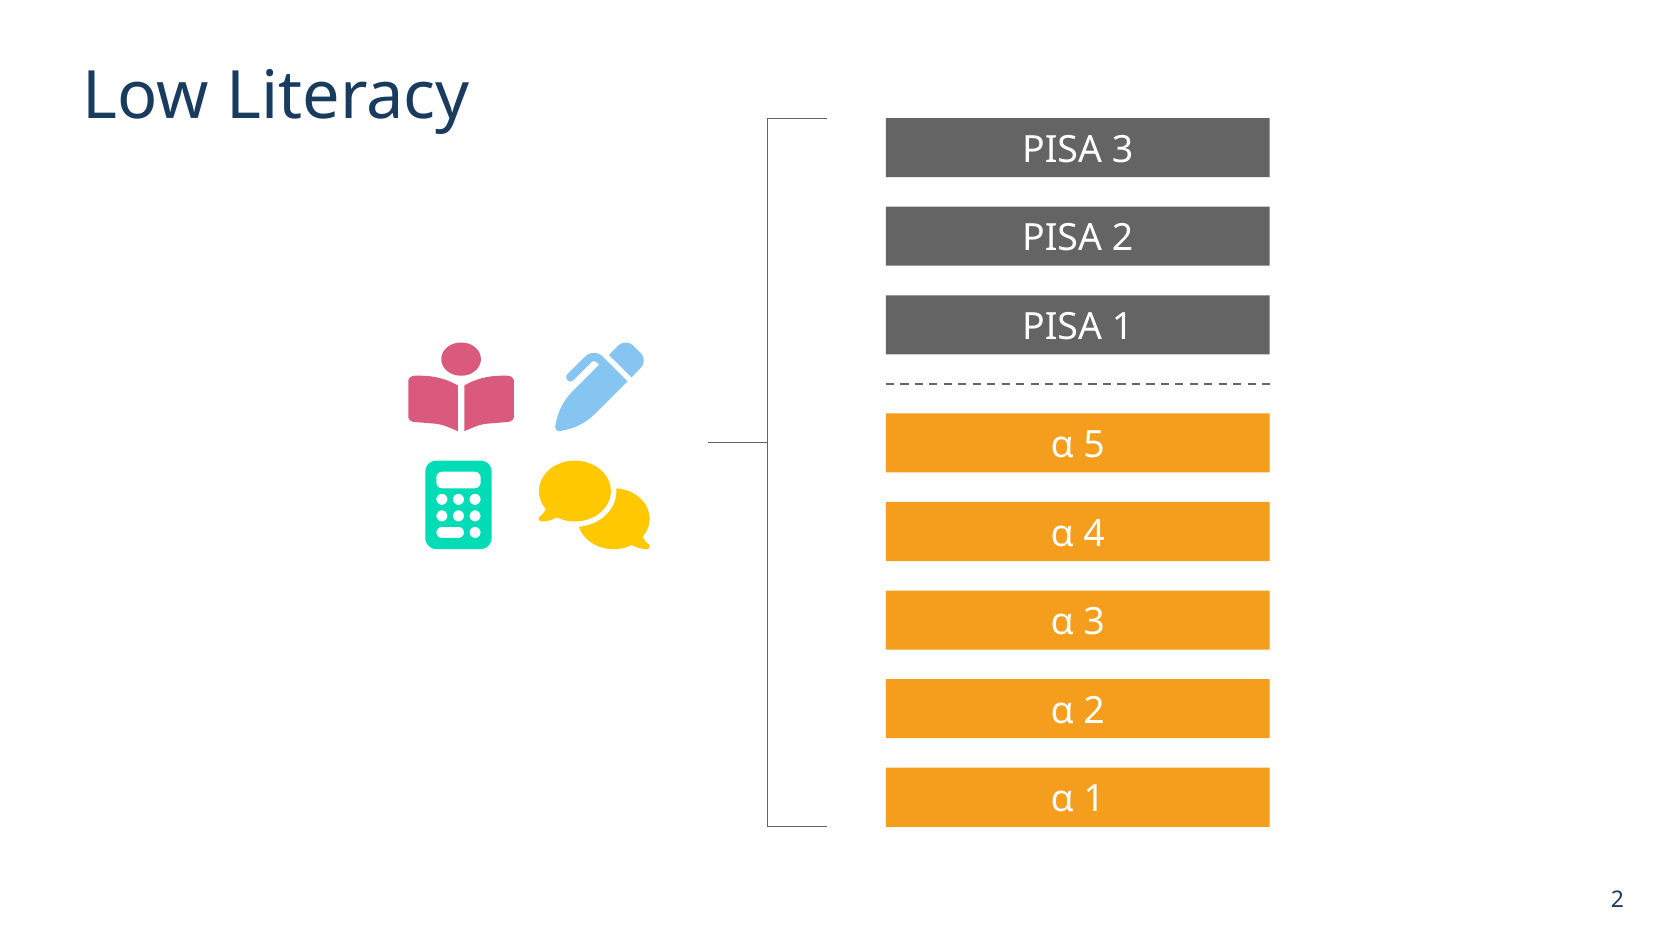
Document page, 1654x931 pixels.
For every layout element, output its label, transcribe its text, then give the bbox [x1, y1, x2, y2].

text_box [464, 375, 514, 432]
text_box [578, 488, 650, 550]
text_box α 5 [885, 413, 1270, 473]
text_box PISA 1 [885, 295, 1270, 355]
text_box α 1 [885, 767, 1270, 827]
text_box [538, 460, 611, 522]
text_box [441, 342, 481, 376]
text_box [555, 352, 628, 432]
text_box α 3 [885, 590, 1270, 650]
text_box PISA 2 [885, 206, 1270, 266]
text_box α 4 [885, 501, 1270, 562]
text_box α 2 [885, 679, 1270, 739]
title Low Literacy [82, 37, 1571, 148]
text_box PISA 3 [885, 118, 1270, 178]
text_box [608, 342, 644, 378]
text_box [408, 375, 458, 432]
